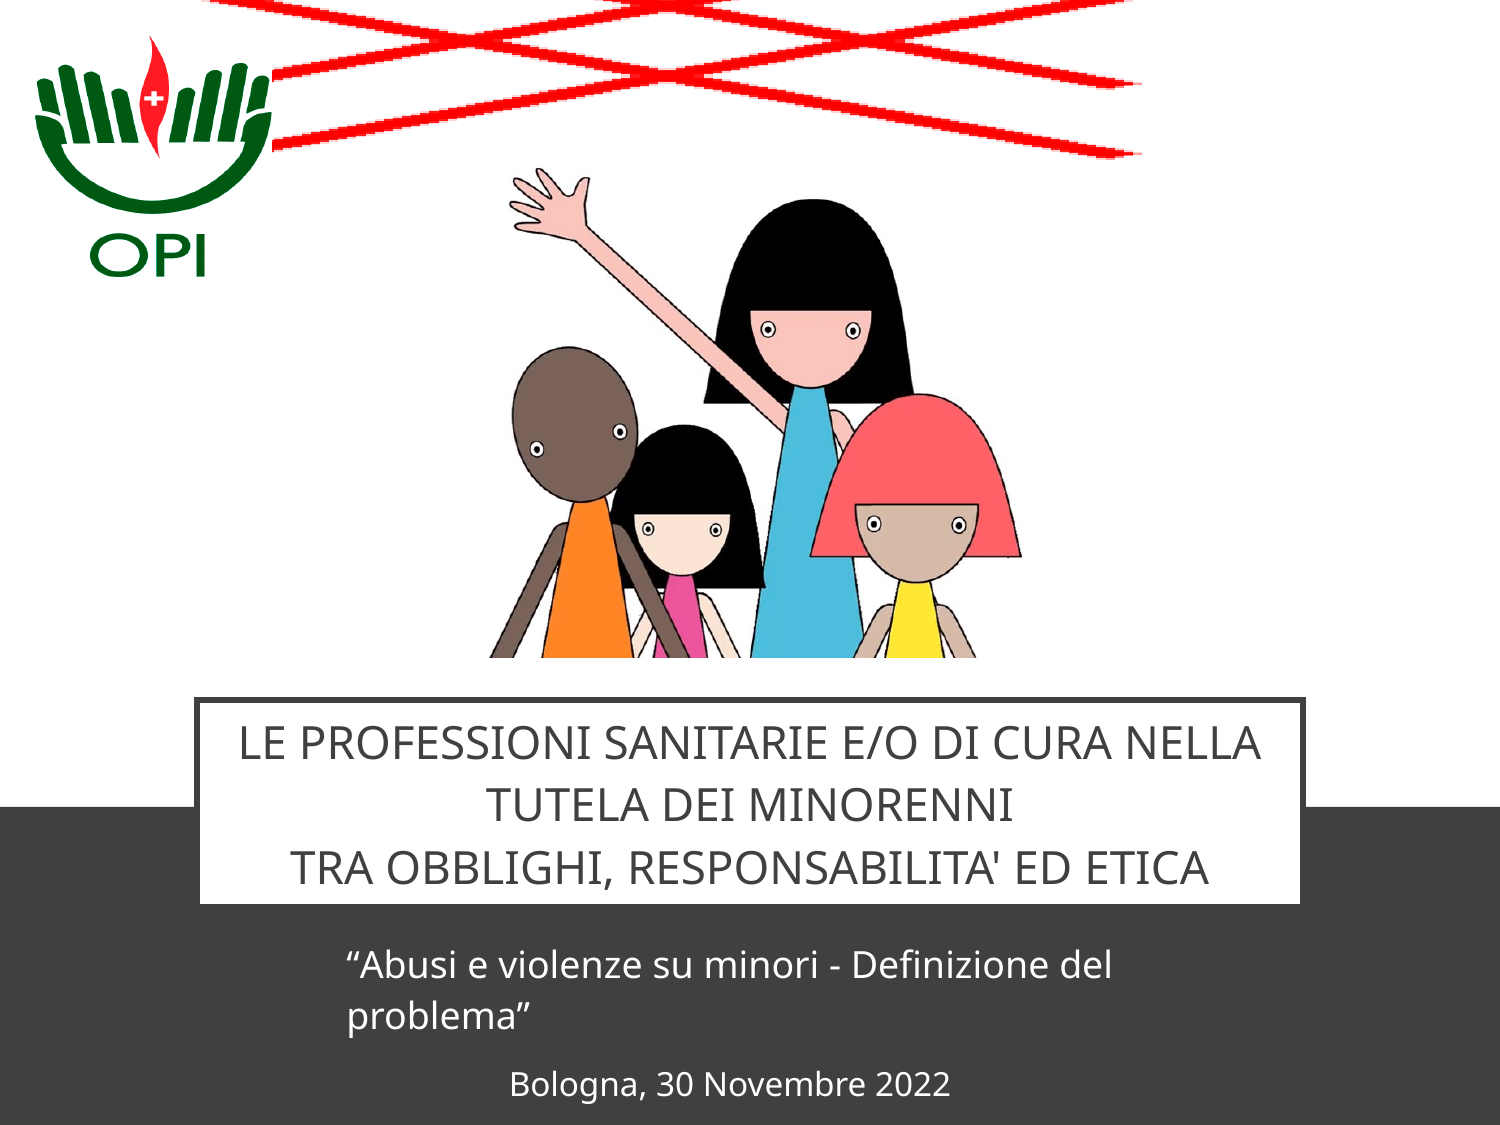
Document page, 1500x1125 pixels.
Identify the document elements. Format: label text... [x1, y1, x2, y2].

text_box [413, 1021, 423, 1027]
chart [165, 0, 1170, 165]
text_box [0, 806, 1500, 1125]
text_box [500, 1021, 510, 1027]
text_box LE PROFESSIONI SANITARIE E/O DI CURA NELLA TUTELA DEI MINORENNI TRA OBBLIGHI, RESPONSABILITA' ED ETICA [196, 700, 1303, 908]
picture [35, 35, 1299, 658]
text_box [353, 1021, 363, 1027]
text_box “Abusi e violenze su minori - Definizione del problema” Bologna, 30 Novembre 2022 Avv. Dario Vinci – FARO AUSL Bologna [331, 885, 1169, 1021]
text_box [390, 1021, 401, 1027]
